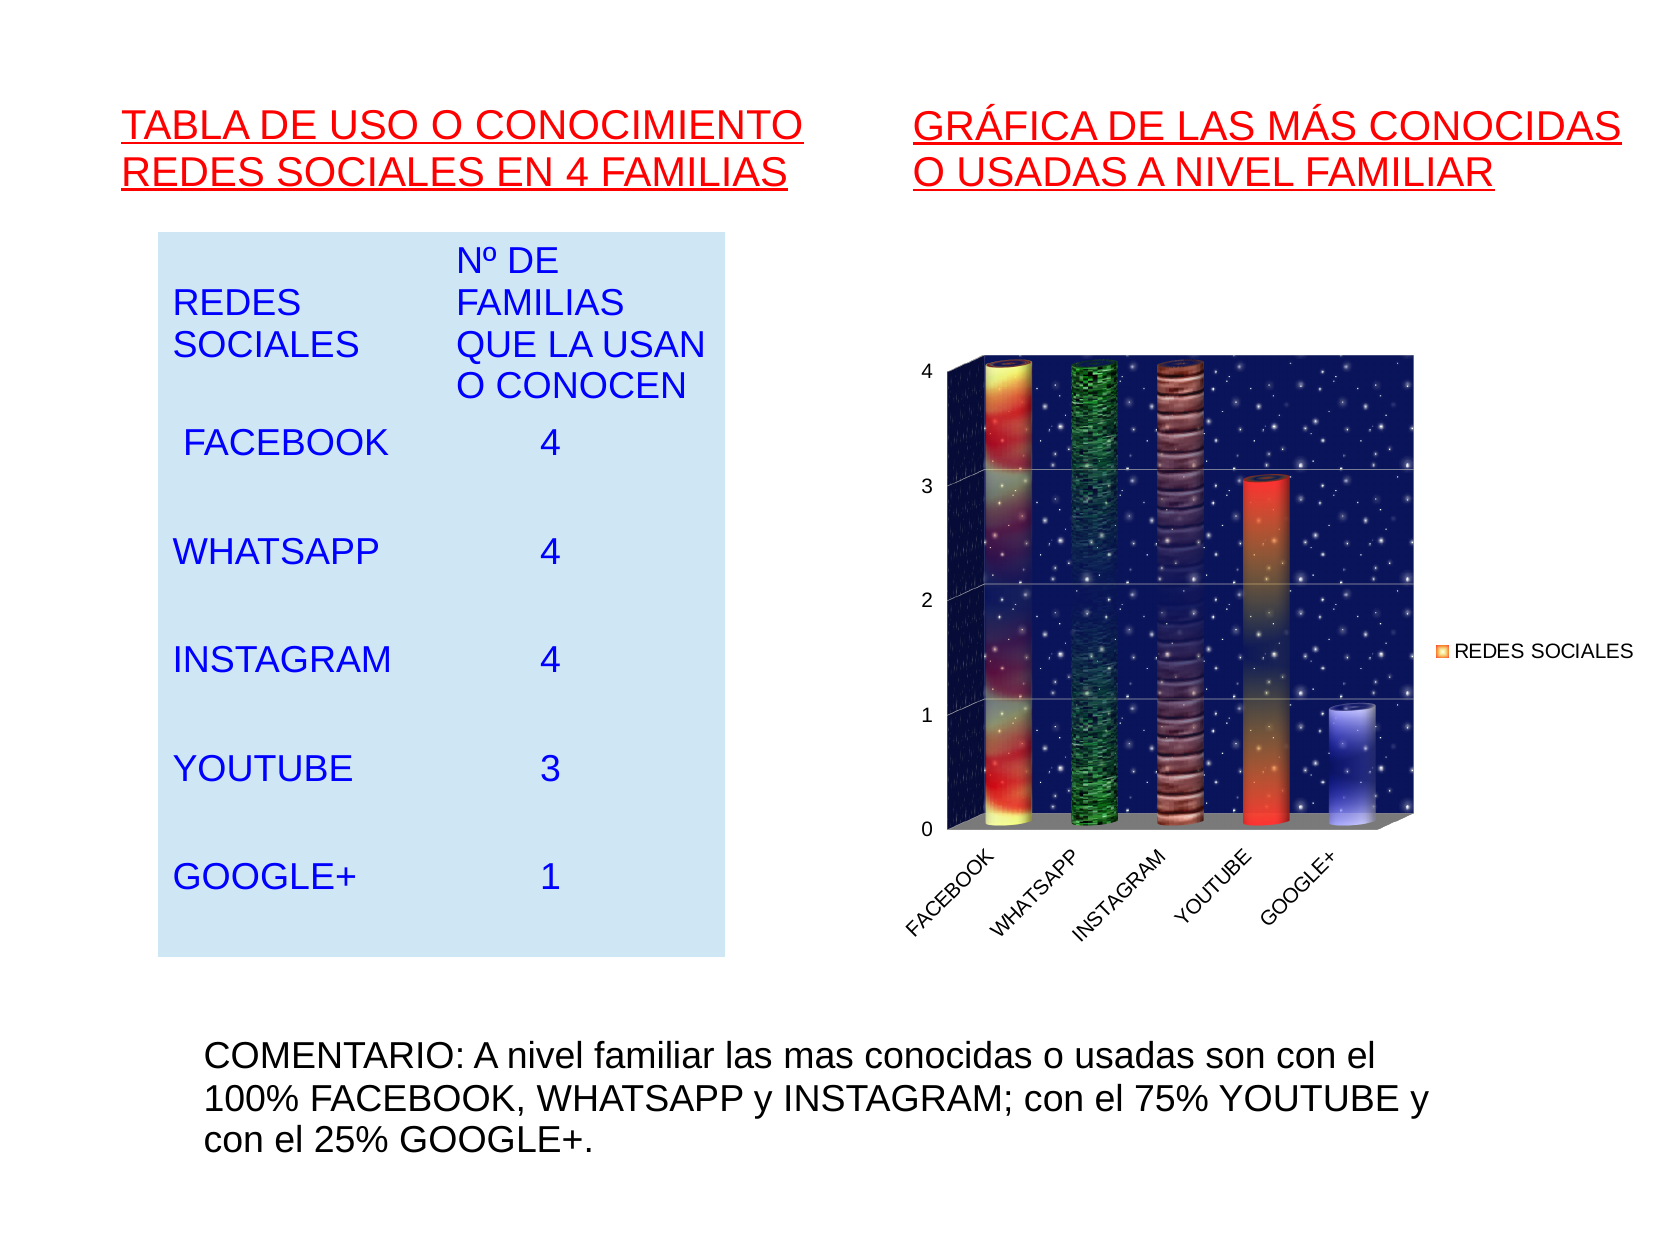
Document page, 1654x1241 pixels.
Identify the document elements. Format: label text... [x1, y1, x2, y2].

text_box GRÁFICA DE LAS MÁS CONOCIDAS O USADAS A NIVEL FAMILIAR [897, 94, 1654, 204]
text_box COMENTARIO: A nivel familiar las mas conocidas o usadas son con el 100% FACEBOOK, WHATSAPP y INSTAGRAM; con el 75% YOUTUBE y con el 25% GOOGLE+. [188, 1027, 1453, 1169]
table_cell 4 [441, 631, 725, 740]
table_cell WHATSAPP [158, 523, 441, 631]
table_cell 1 [441, 848, 725, 957]
table_cell 3 [441, 740, 725, 848]
table_cell GOOGLE+ [158, 848, 441, 957]
text_box TABLA DE USO O CONOCIMIENTO REDES SOCIALES EN 4 FAMILIAS [106, 94, 827, 203]
table_header Nº DE FAMILIAS QUE LA USAN O CONOCEN [441, 232, 725, 414]
chart [885, 342, 1654, 961]
table_header REDES SOCIALES [158, 232, 441, 414]
table_cell YOUTUBE [158, 740, 441, 848]
table_cell INSTAGRAM [158, 631, 441, 740]
table_cell FACEBOOK [158, 414, 441, 523]
table_cell 4 [441, 414, 725, 523]
table_cell 4 [441, 523, 725, 631]
